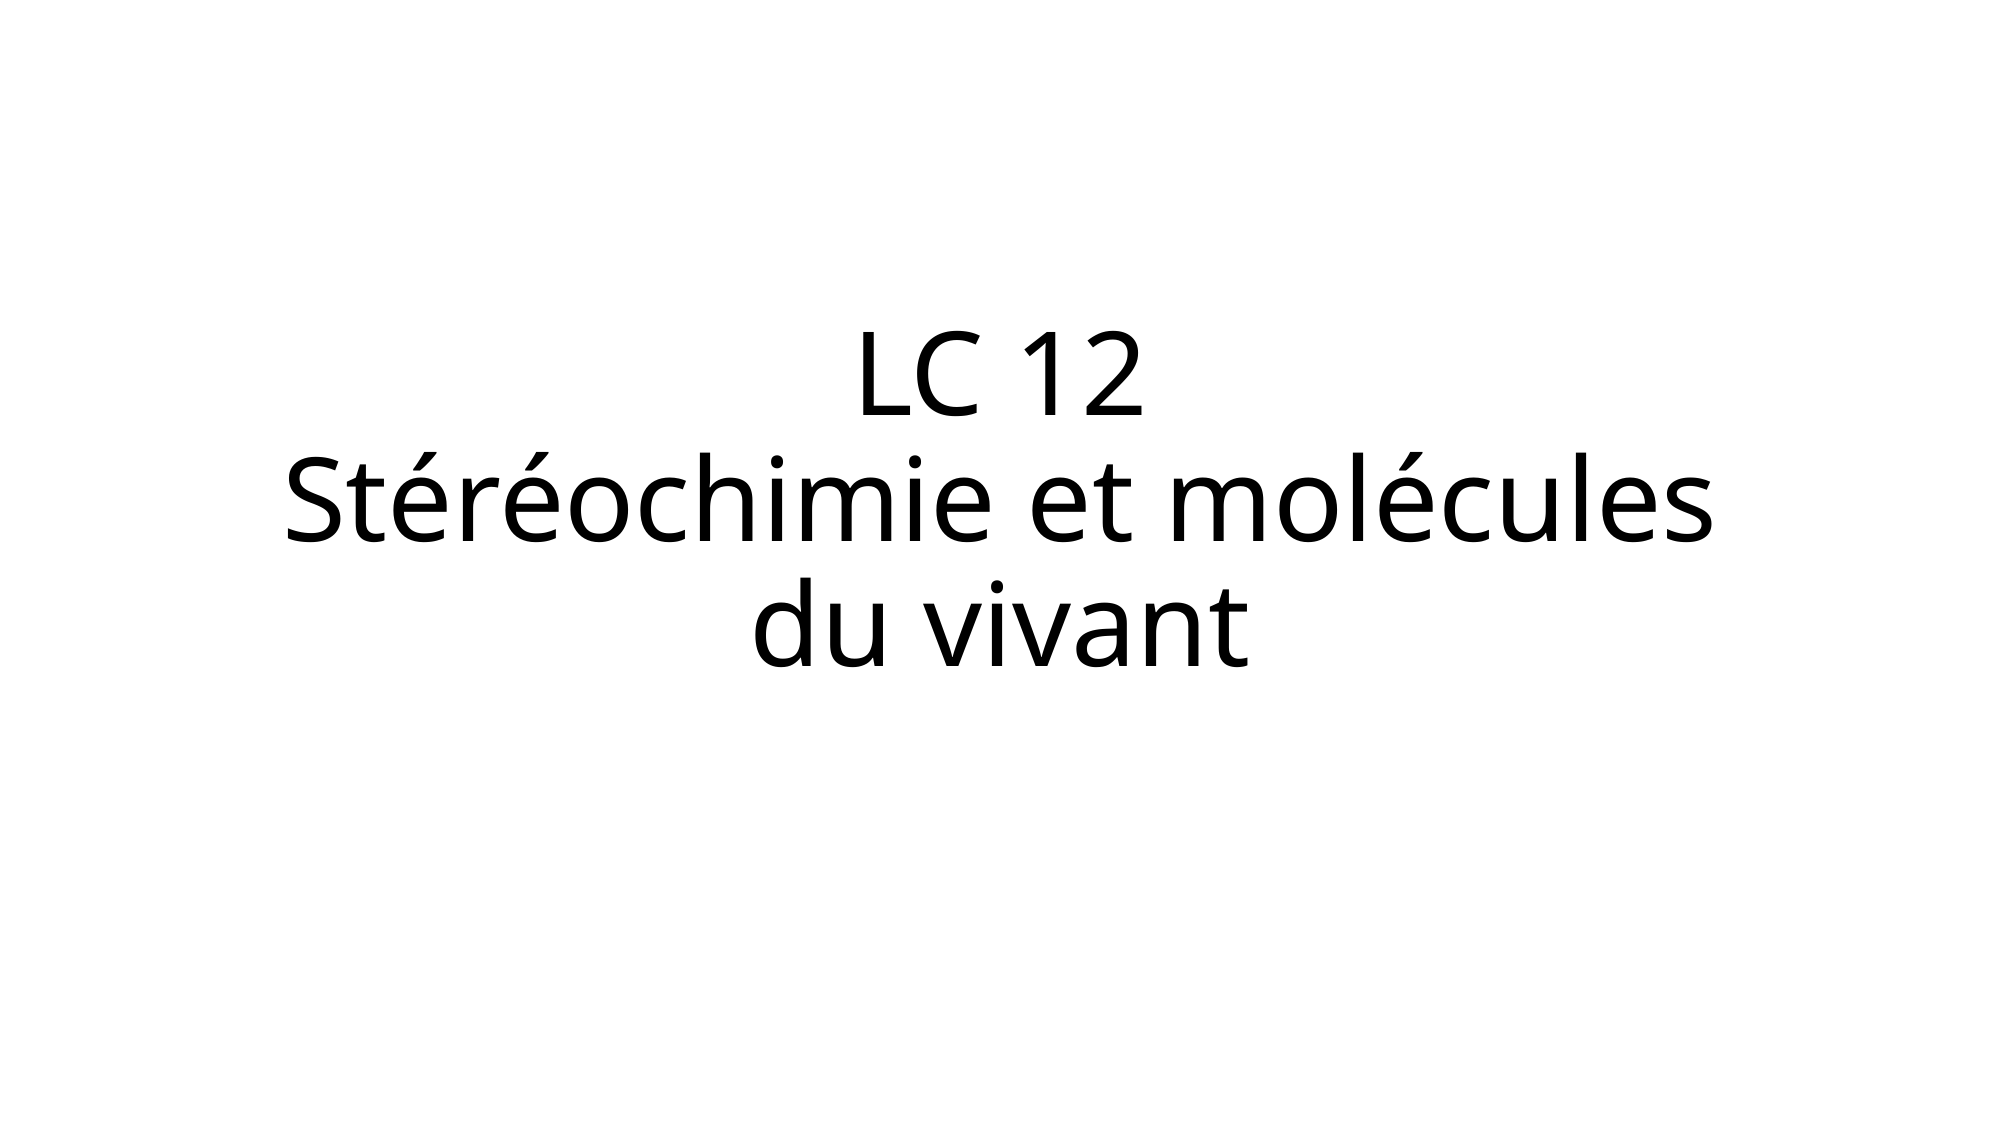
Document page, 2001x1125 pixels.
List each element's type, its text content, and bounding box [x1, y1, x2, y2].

title LC 12 Stéréochimie et molécules du vivant [249, 307, 1750, 699]
